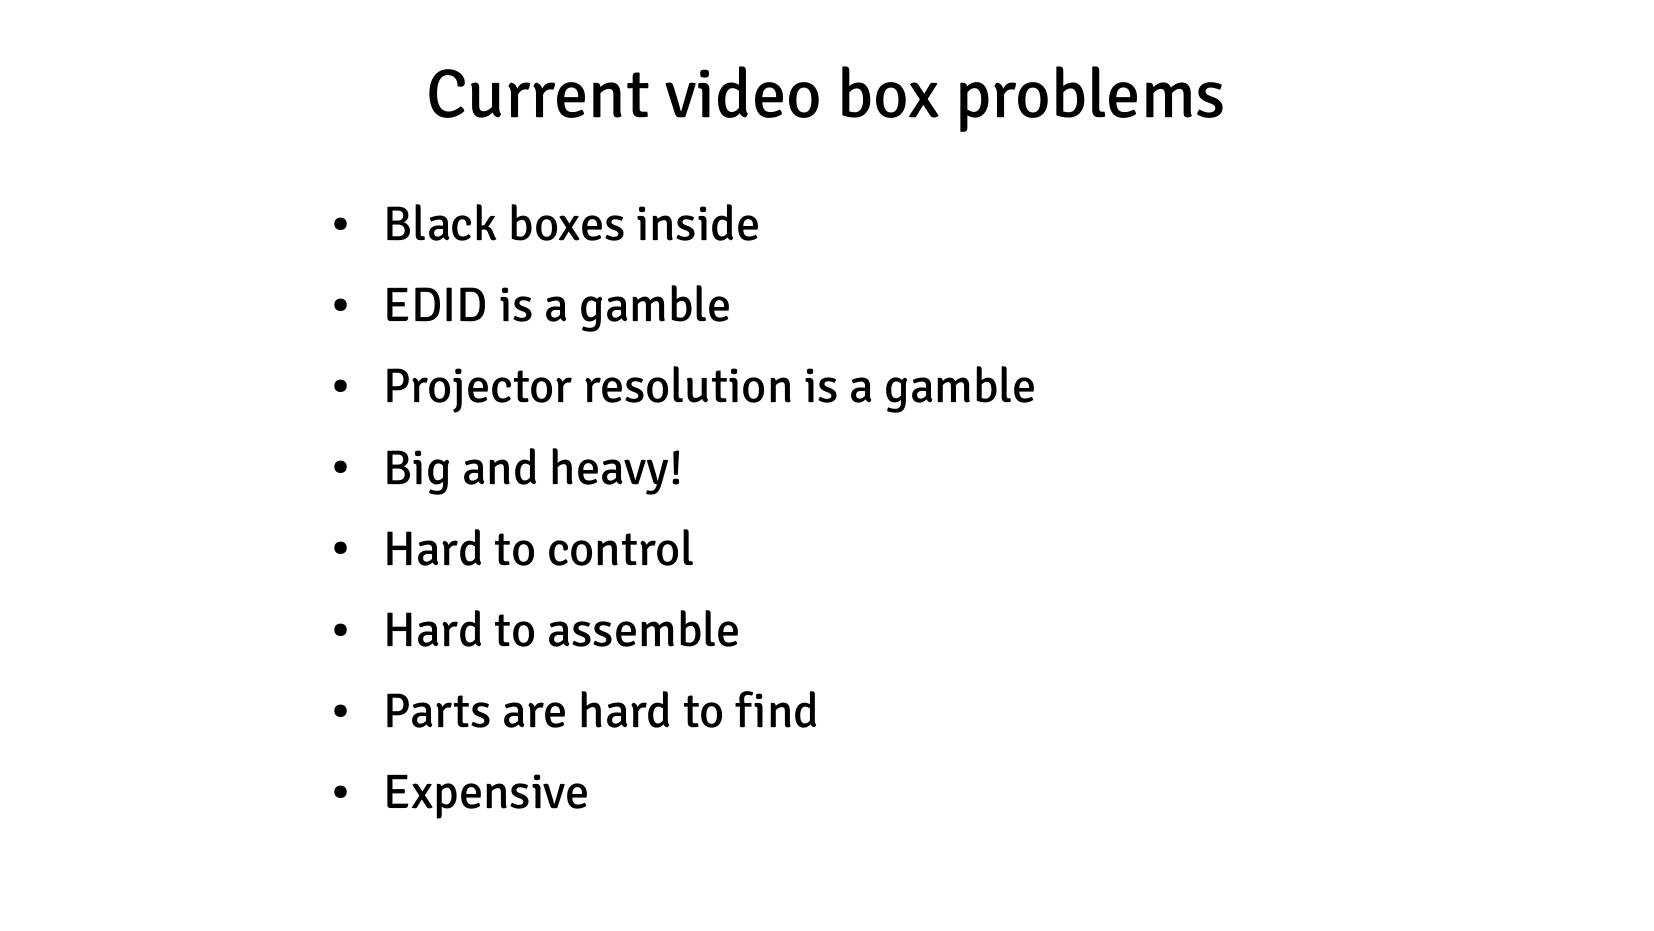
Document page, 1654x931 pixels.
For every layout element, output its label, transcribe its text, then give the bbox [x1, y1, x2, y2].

title Current video box problems [82, 17, 1571, 174]
list Black boxes inside EDID is a gamble Projector resolution is a gamble Big and heavy! Hard to control Hard to assemble Parts are hard to find Expensive [315, 195, 1654, 826]
